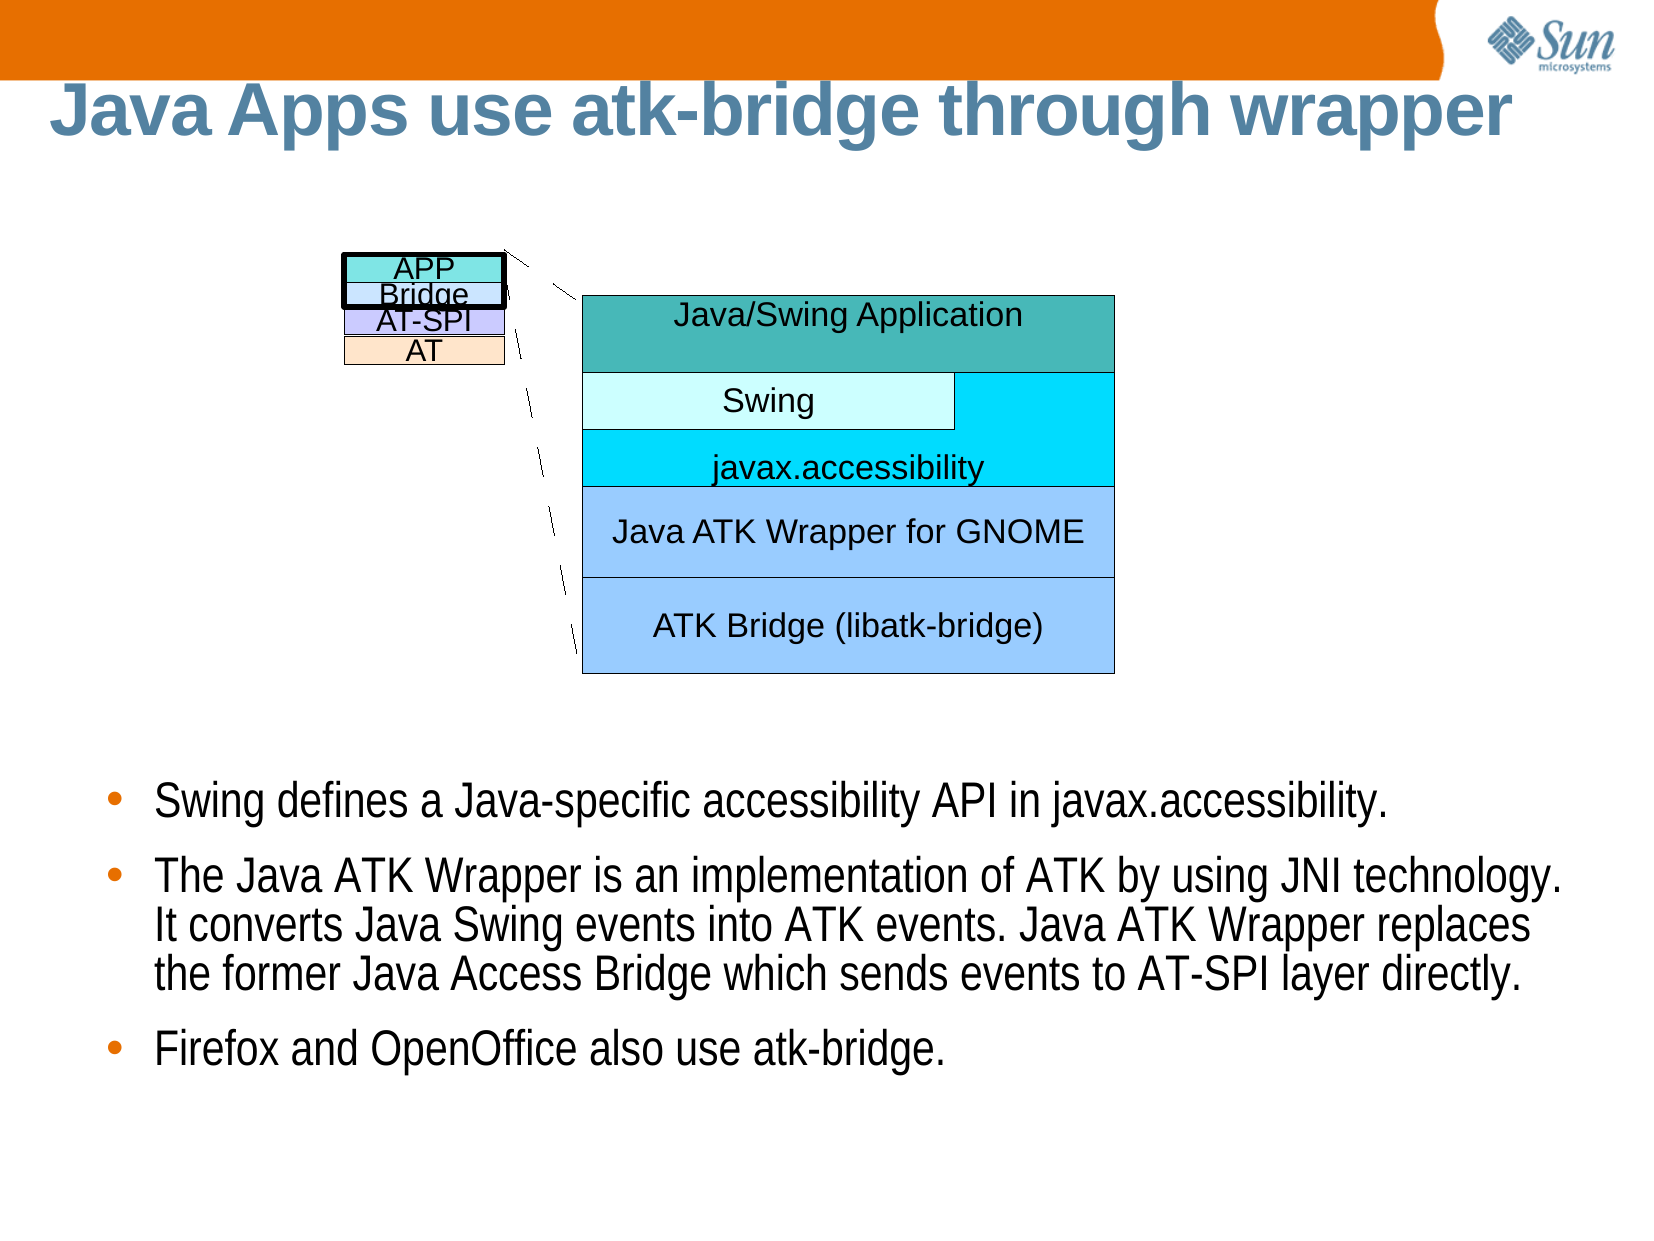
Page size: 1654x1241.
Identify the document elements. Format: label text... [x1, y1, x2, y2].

text_box APP [418, 260, 429, 268]
text_box APP [347, 257, 501, 282]
text_box APP [400, 260, 407, 270]
text_box Swing [582, 372, 955, 430]
text_box Java/Swing Application [582, 295, 1115, 372]
title Java Apps use atk-bridge through wrapper [49, 74, 1538, 251]
text_box Bridge [347, 282, 430, 304]
text_box ATK Bridge (libatk-bridge) [582, 577, 1115, 674]
text_box APP [439, 260, 450, 268]
text_box Java ATK Wrapper for GNOME [582, 487, 1115, 577]
picture [0, 0, 1654, 83]
text_box javax.accessibility [582, 372, 1115, 487]
text_box Bridge [432, 282, 501, 304]
text_box AT-SPI [344, 310, 505, 335]
list Swing defines a Java-specific accessibility API in javax.accessibility. The Java ATK Wrapper is an implementation of ATK by using JNI technology. It converts Java Swing events into ATK events. Java ATK Wrapper replaces the former Java Access Bridge which sends events to AT-SPI layer directly. Firefox and OpenOffice also use atk-bridge. [86, 778, 1575, 1240]
text_box AT [344, 336, 505, 365]
